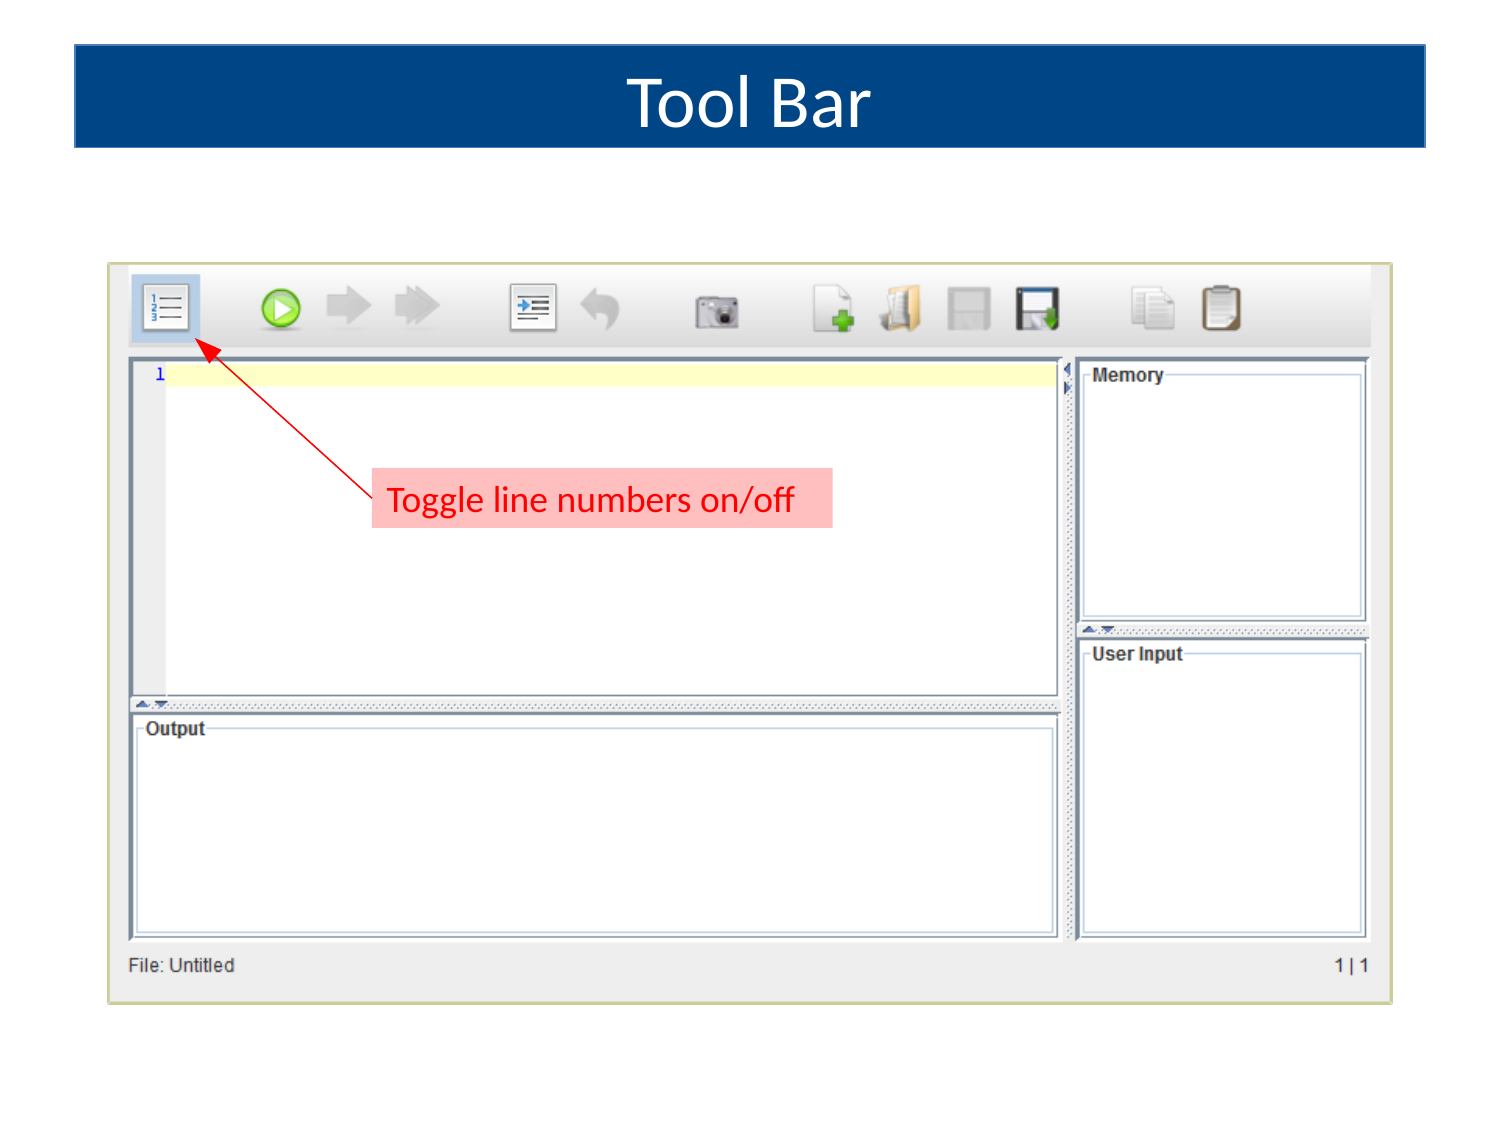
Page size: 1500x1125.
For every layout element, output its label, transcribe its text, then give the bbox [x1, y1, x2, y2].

text_box Toggle line numbers on/off [371, 467, 833, 528]
title Tool Bar [75, 45, 1425, 148]
picture [107, 262, 1393, 1005]
